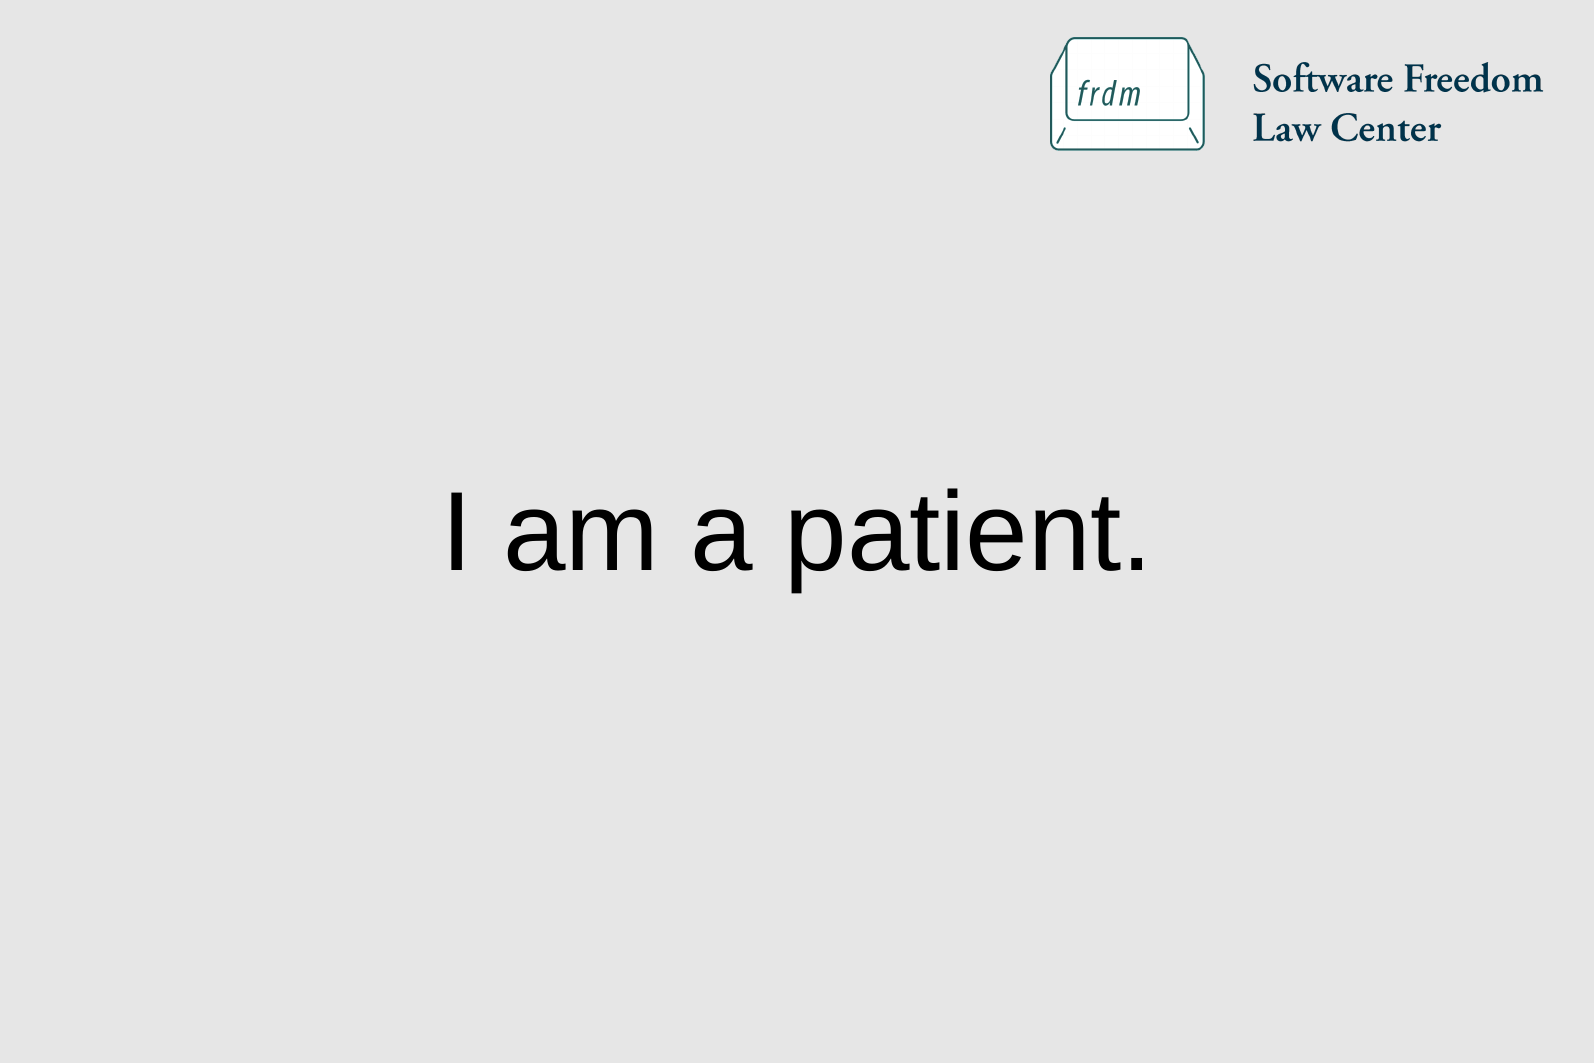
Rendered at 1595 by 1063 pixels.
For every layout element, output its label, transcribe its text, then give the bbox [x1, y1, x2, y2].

picture [1050, 37, 1544, 152]
title I am a patient. [79, 450, 1515, 613]
